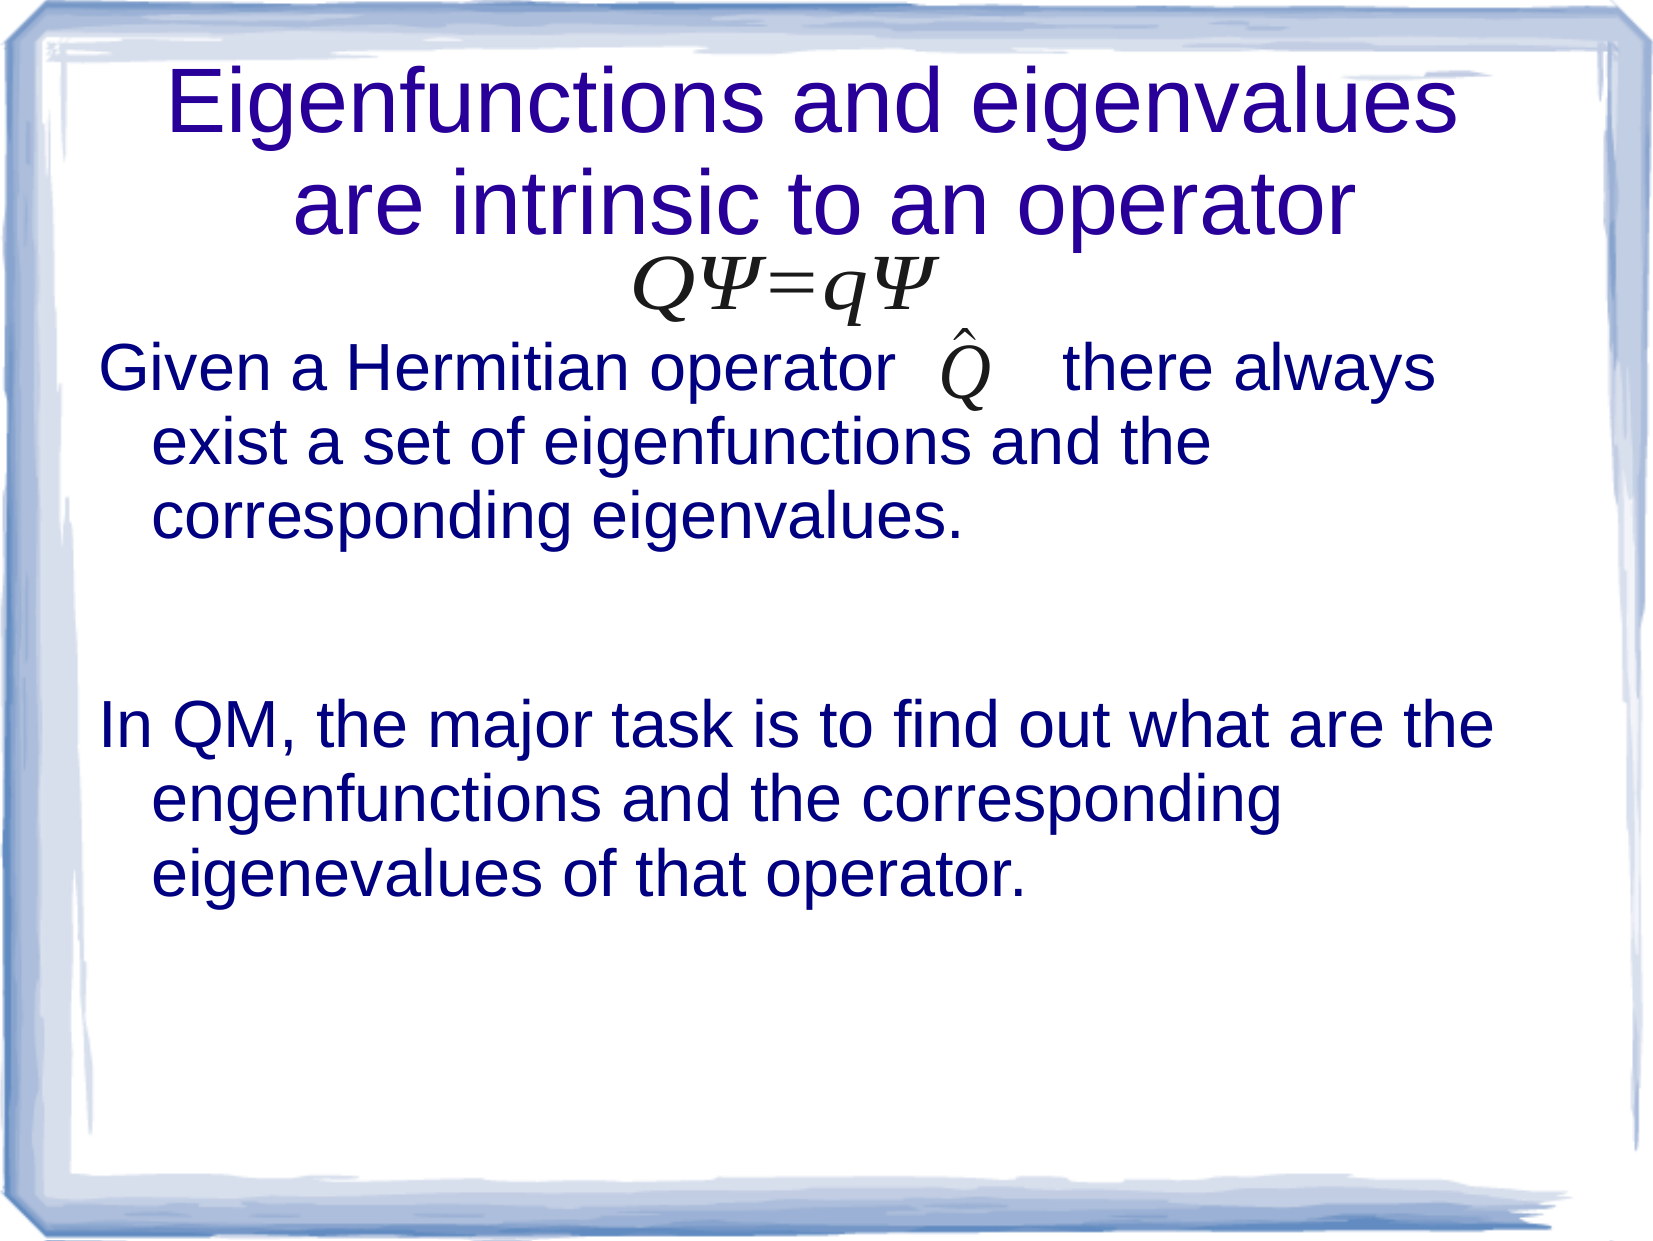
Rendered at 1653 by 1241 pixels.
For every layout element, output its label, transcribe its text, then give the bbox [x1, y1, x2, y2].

list Given a Hermitian operator there always exist a set of eigenfunctions and the corresponding eigenvalues. In QM, the major task is to find out what are the engenfunctions and the corresponding eigenevalues of that operator. [95, 325, 1547, 1241]
title Eigenfunctions and eigenvalues are intrinsic to an operator [82, 49, 1570, 256]
chart [606, 239, 1019, 418]
picture [0, 0, 1653, 1241]
